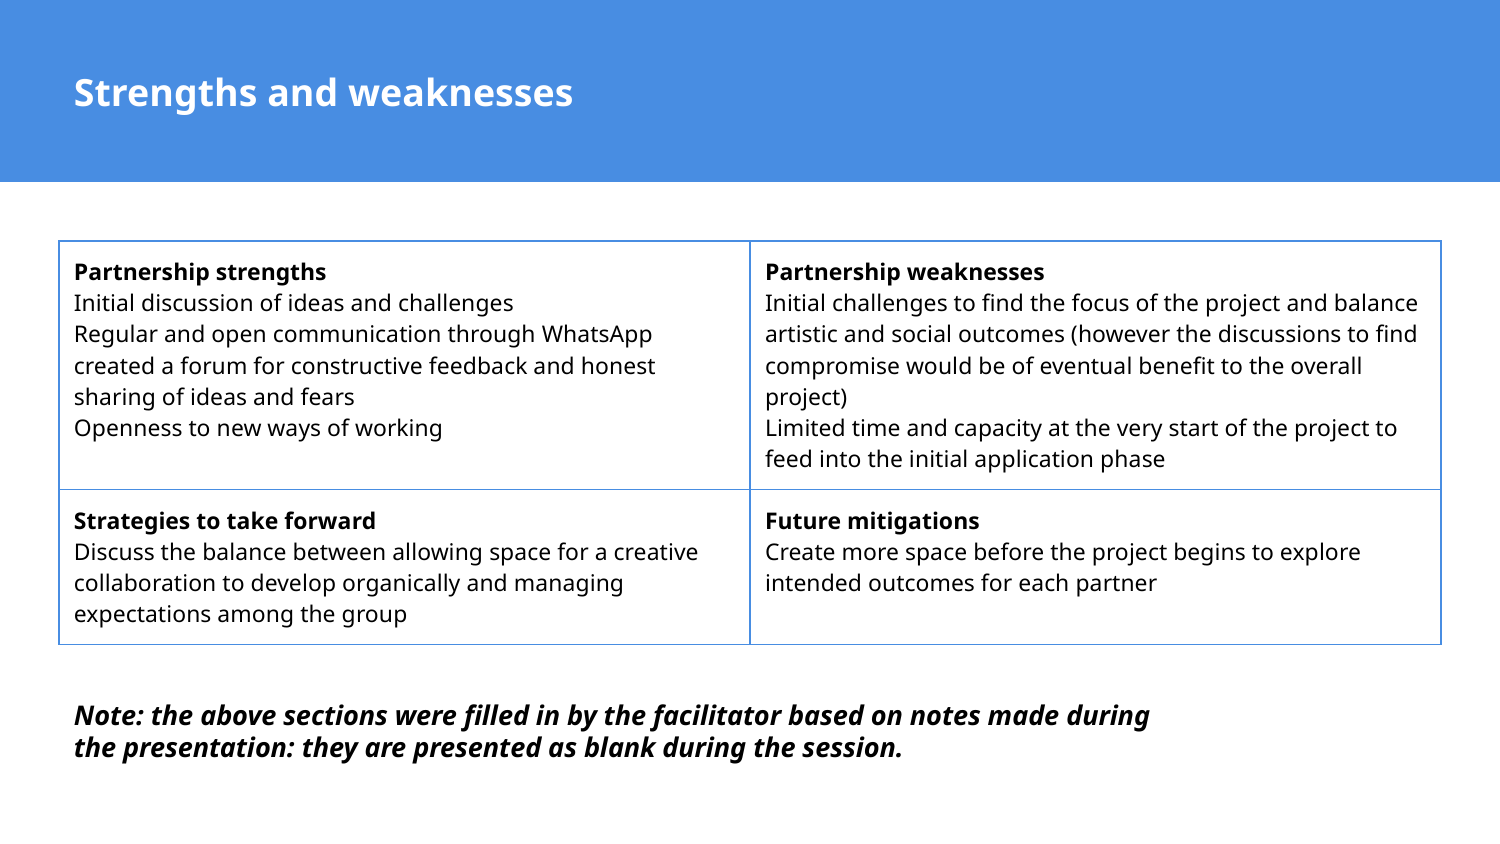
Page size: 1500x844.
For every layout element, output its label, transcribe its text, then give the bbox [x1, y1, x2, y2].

table_header Partnership weaknesses Initial challenges to find the focus of the project and balance artistic and social outcomes (however the discussions to find compromise would be of eventual benefit to the overall project) Limited time and capacity at the very start of the project to feed into the initial application phase [751, 242, 1440, 489]
table_header Partnership strengths Initial discussion of ideas and challenges Regular and open communication through WhatsApp created a forum for constructive feedback and honest sharing of ideas and fears Openness to new ways of working [60, 242, 749, 489]
text_box Strengths and weaknesses [0, 0, 1500, 182]
table_cell Future mitigations Create more space before the project begins to explore intended outcomes for each partner [751, 490, 1440, 644]
table_cell Strategies to take forward Discuss the balance between allowing space for a creative collaboration to develop organically and managing expectations among the group [60, 490, 749, 644]
text_box Note: the above sections were filled in by the facilitator based on notes made during the presentation: they are presented as blank during the session. [59, 682, 1196, 794]
